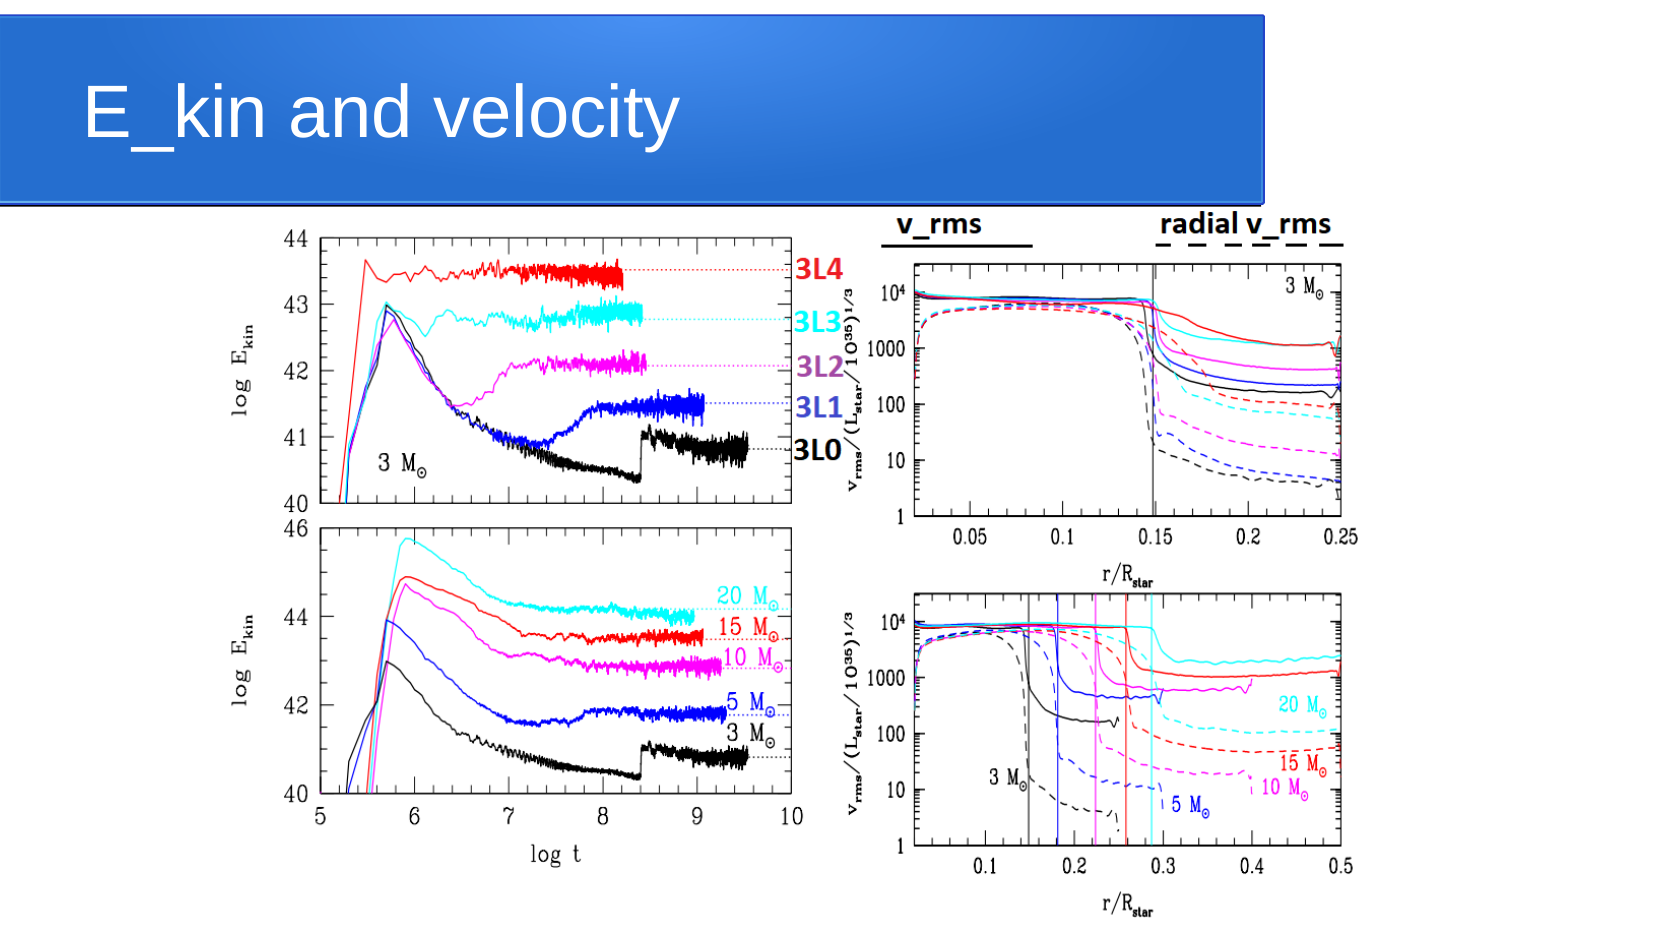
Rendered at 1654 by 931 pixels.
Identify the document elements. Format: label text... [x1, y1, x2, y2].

title E_kin and velocity [82, 35, 1235, 189]
picture [219, 209, 1374, 931]
